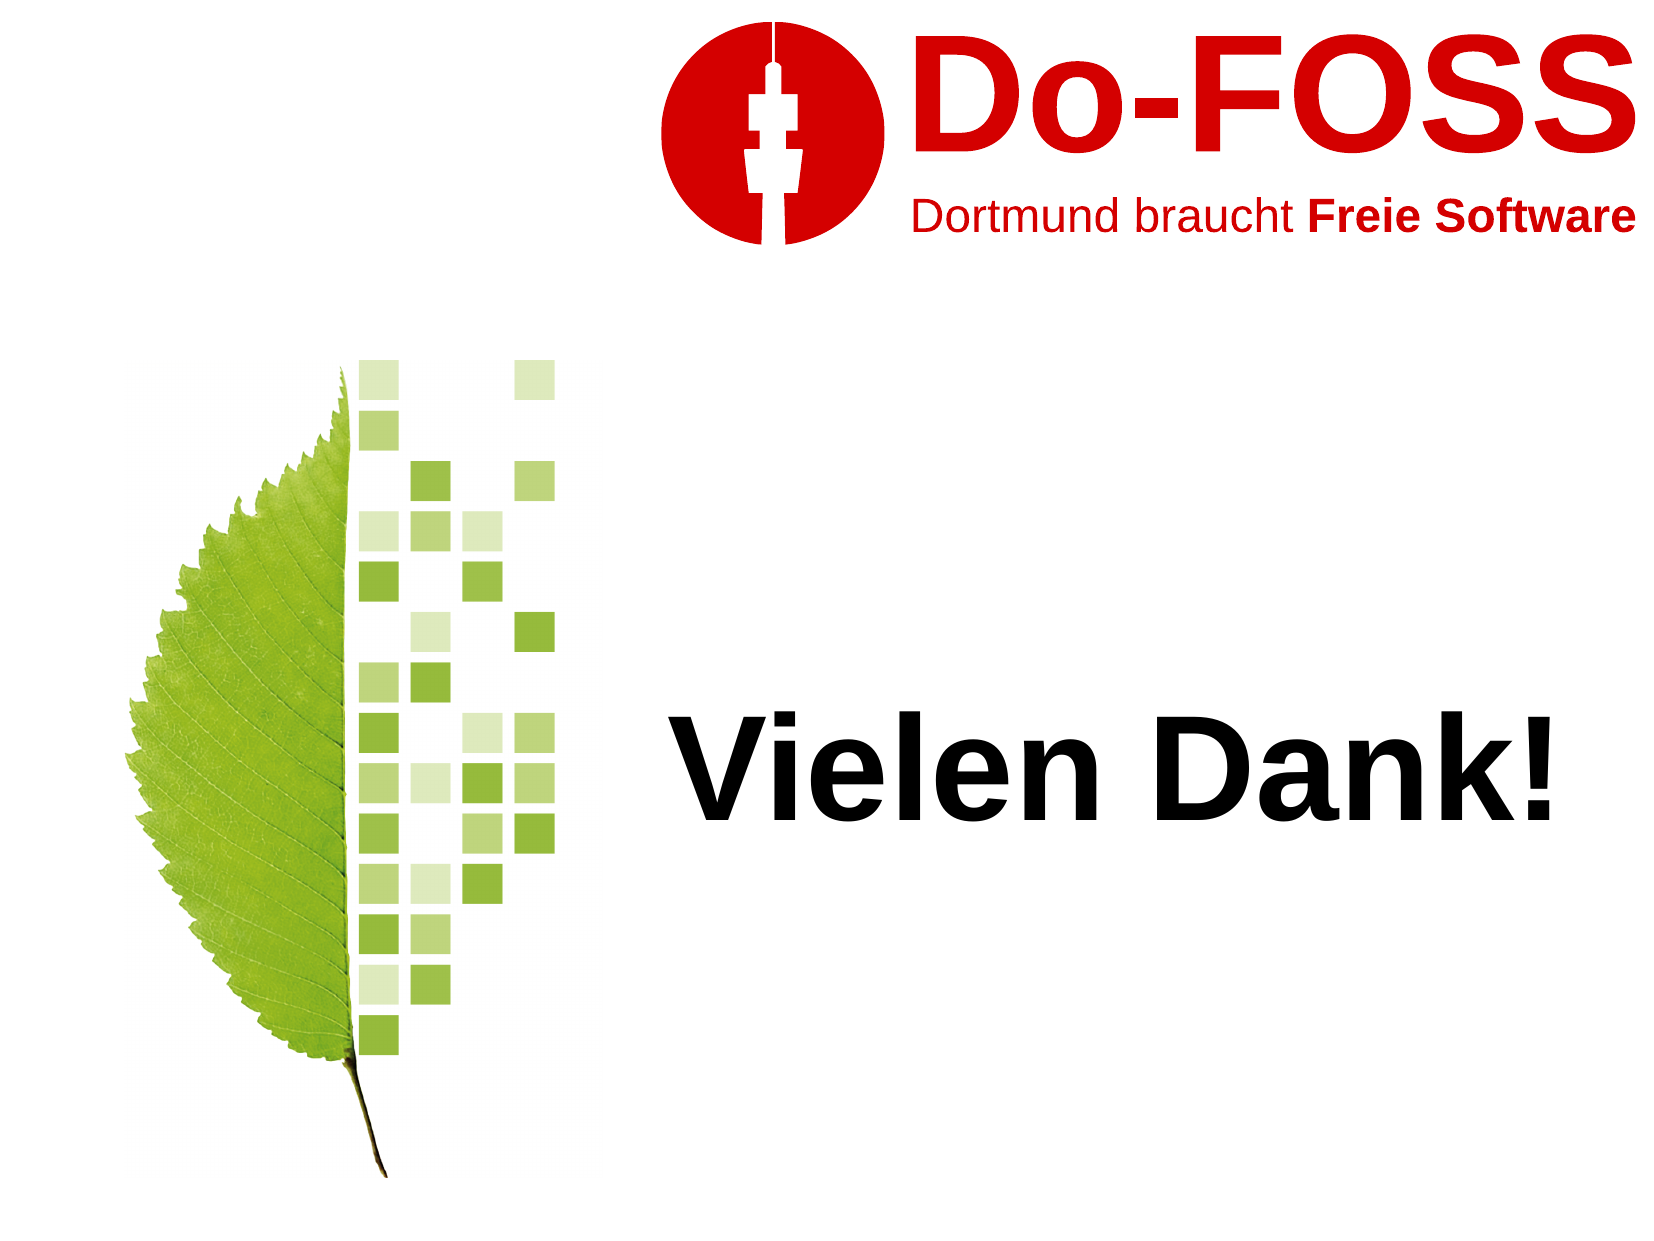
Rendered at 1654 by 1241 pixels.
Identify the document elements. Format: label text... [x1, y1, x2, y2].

picture [124, 360, 603, 1178]
text_box Vielen Dank! [661, 358, 1571, 1179]
